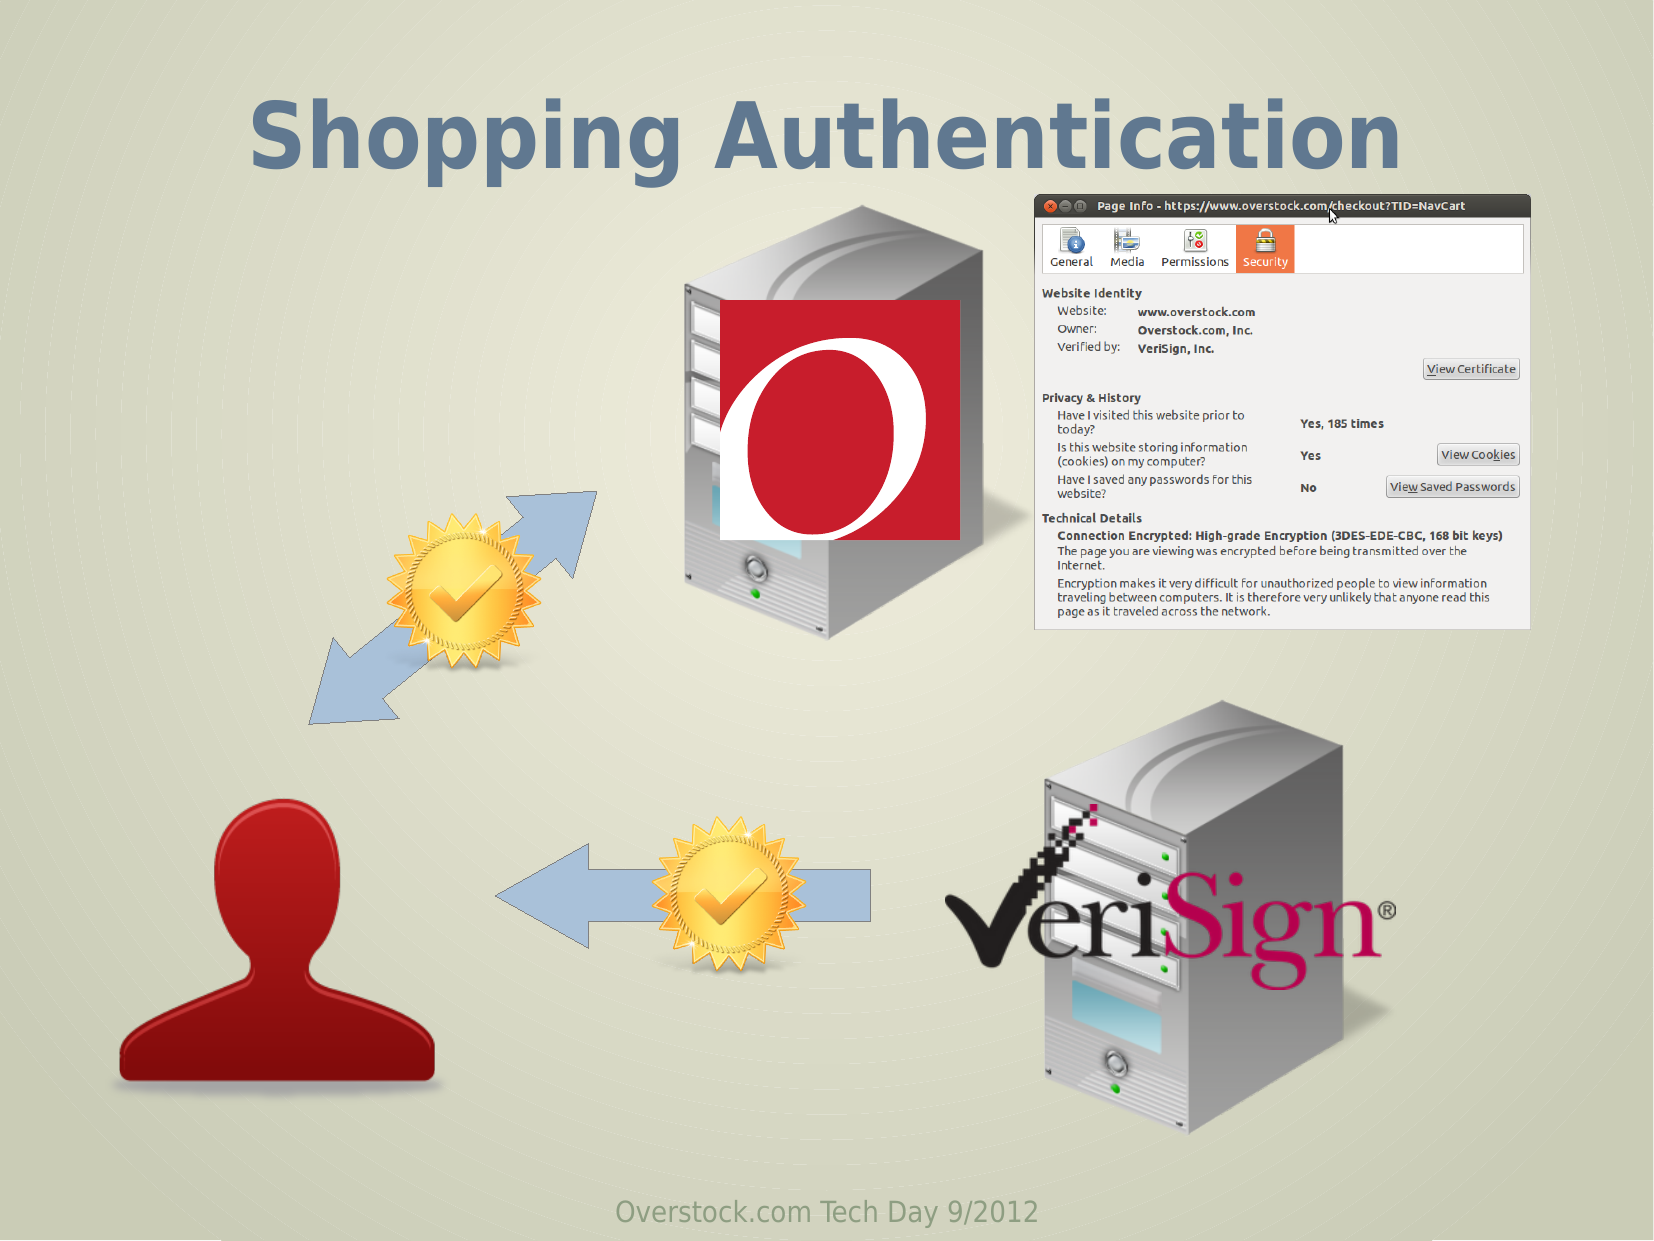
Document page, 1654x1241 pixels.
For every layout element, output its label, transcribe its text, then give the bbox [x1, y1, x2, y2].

picture [105, 764, 451, 1111]
picture [945, 689, 1501, 1156]
picture [675, 194, 1531, 661]
text_box [308, 632, 411, 725]
text_box [811, 869, 871, 922]
picture [645, 813, 811, 979]
text_box [495, 843, 645, 949]
title Shopping Authentication [82, 49, 1571, 226]
picture [380, 510, 546, 676]
text_box [506, 491, 597, 579]
